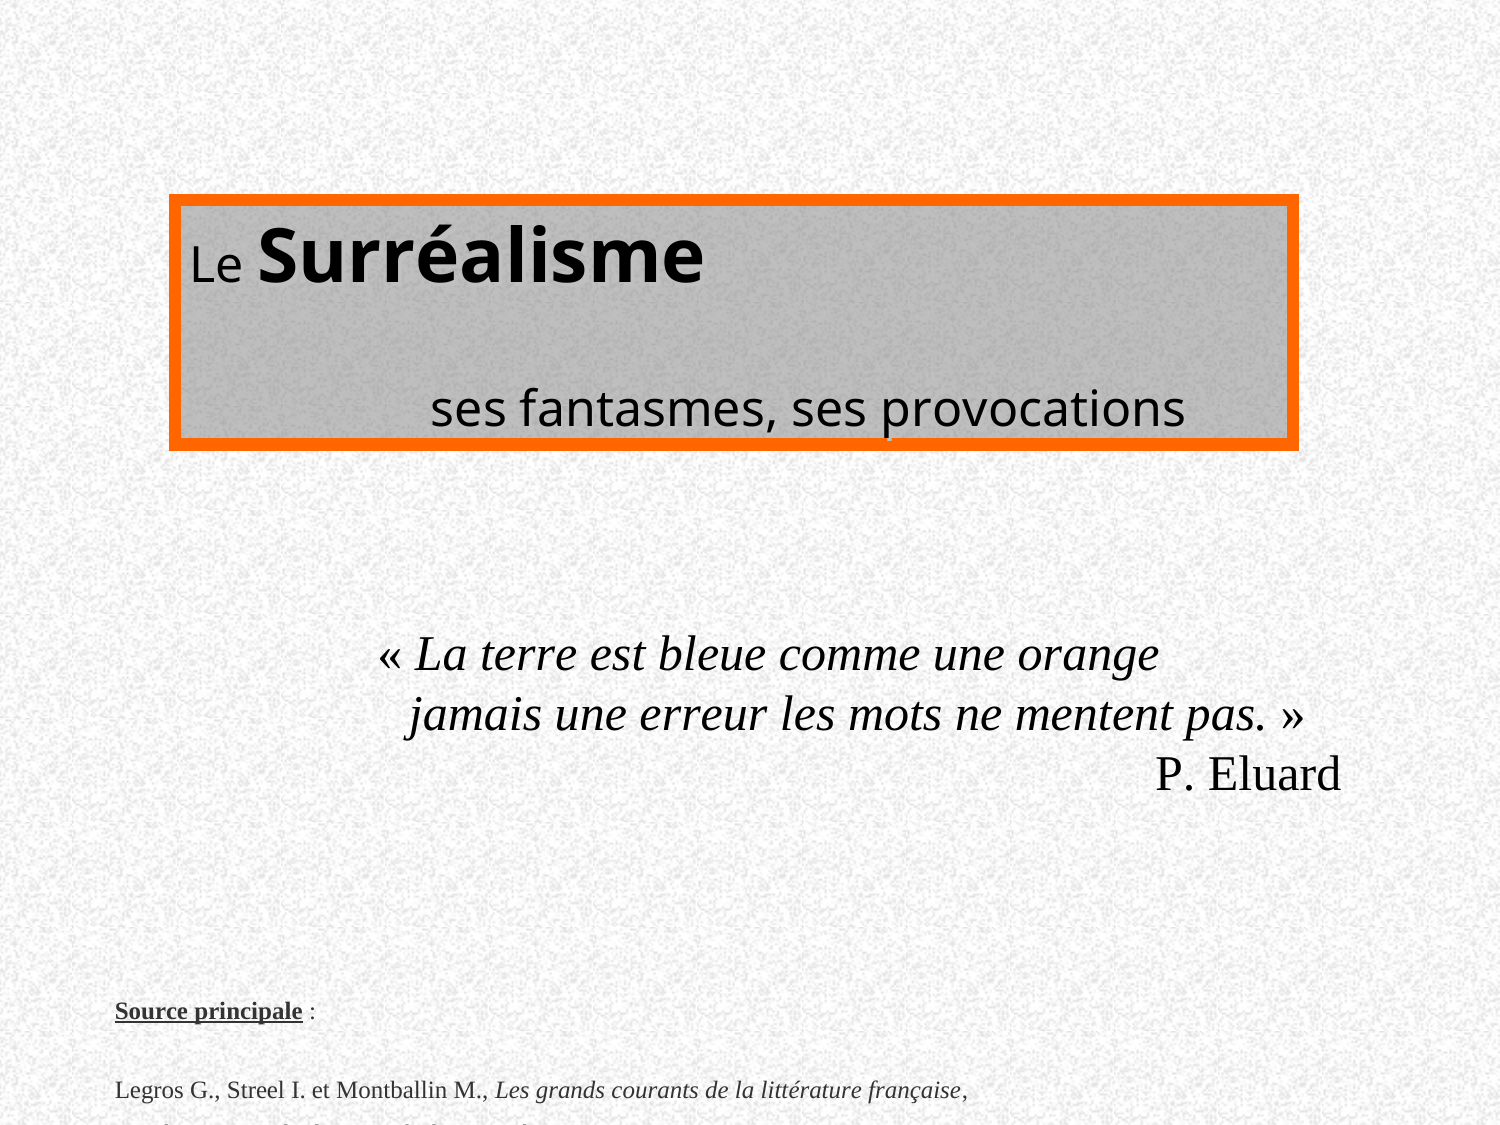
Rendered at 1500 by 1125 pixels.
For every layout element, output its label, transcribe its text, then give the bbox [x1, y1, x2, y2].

text_box « La terre est bleue comme une orange jamais une erreur les mots ne mentent pas. » P. Eluard [362, 612, 1357, 808]
text_box Le Surréalisme ses fantasmes, ses provocations [174, 200, 1293, 445]
text_box Source principale : Legros G., Streel I. et Montballin M., Les grands courants de la littérature française, Actualquarto, SA Ed. Altiora Averbode, 2003. isbn : 90-317-1970-6 [99, 975, 1026, 1125]
picture [0, 0, 1500, 1125]
